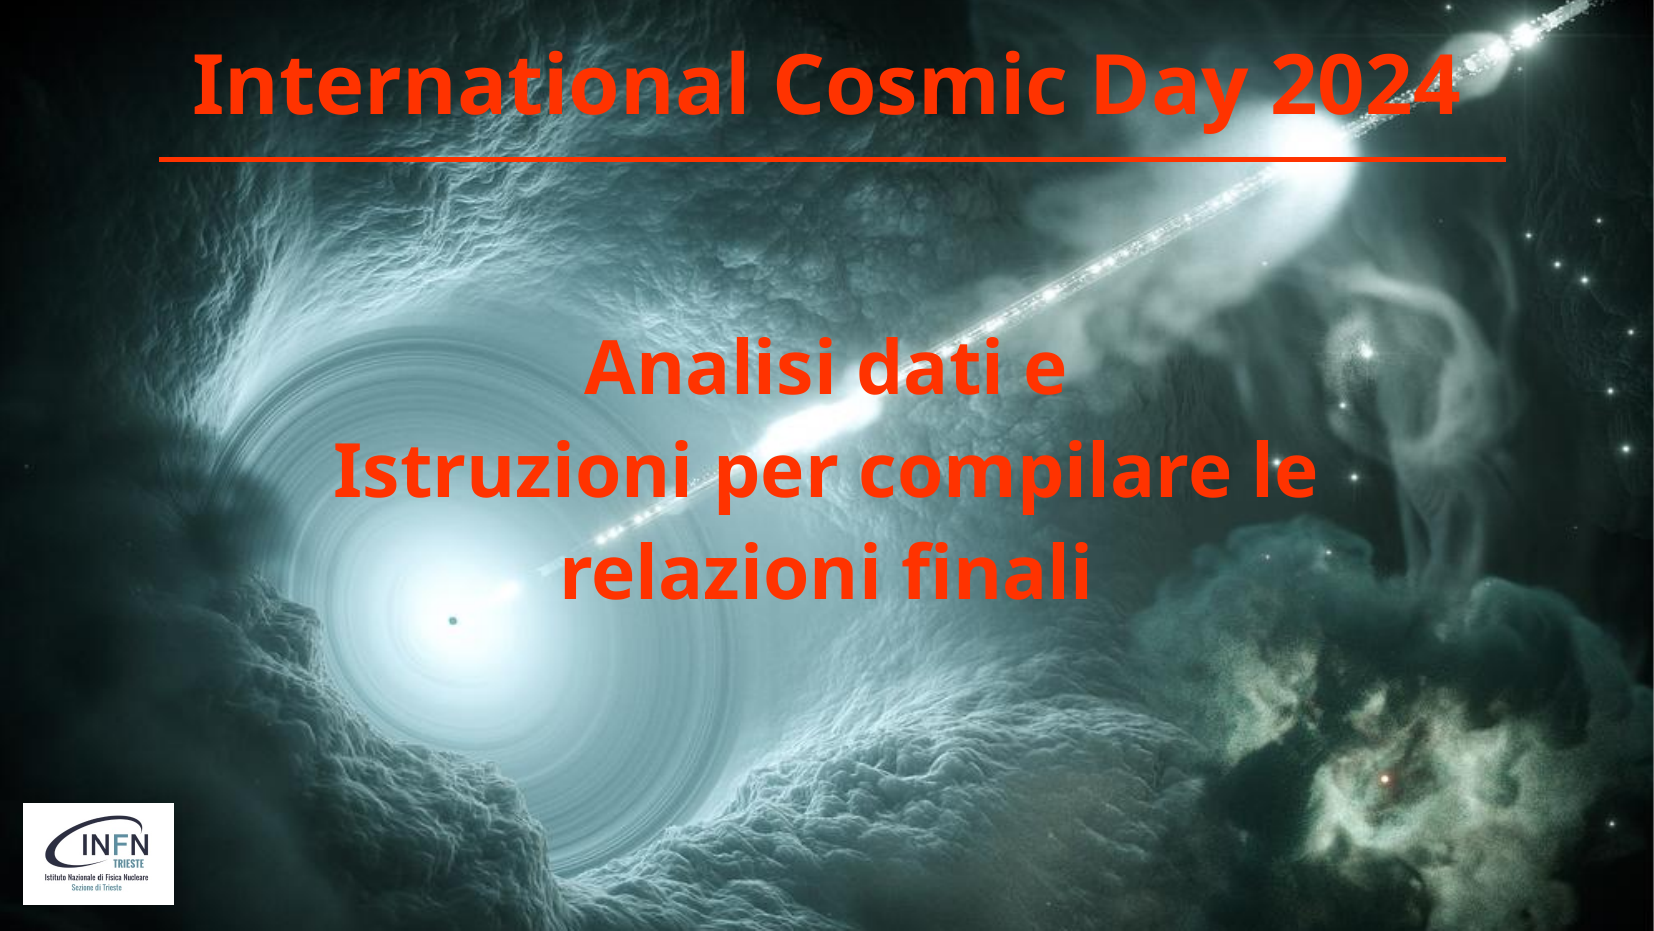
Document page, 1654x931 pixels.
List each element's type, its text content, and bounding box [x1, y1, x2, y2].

text_box International Cosmic Day 2024 [53, 17, 1601, 160]
text_box Analisi dati e Istruzioni per compilare le relazioni finali [177, 307, 1477, 816]
picture [0, 0, 1654, 931]
